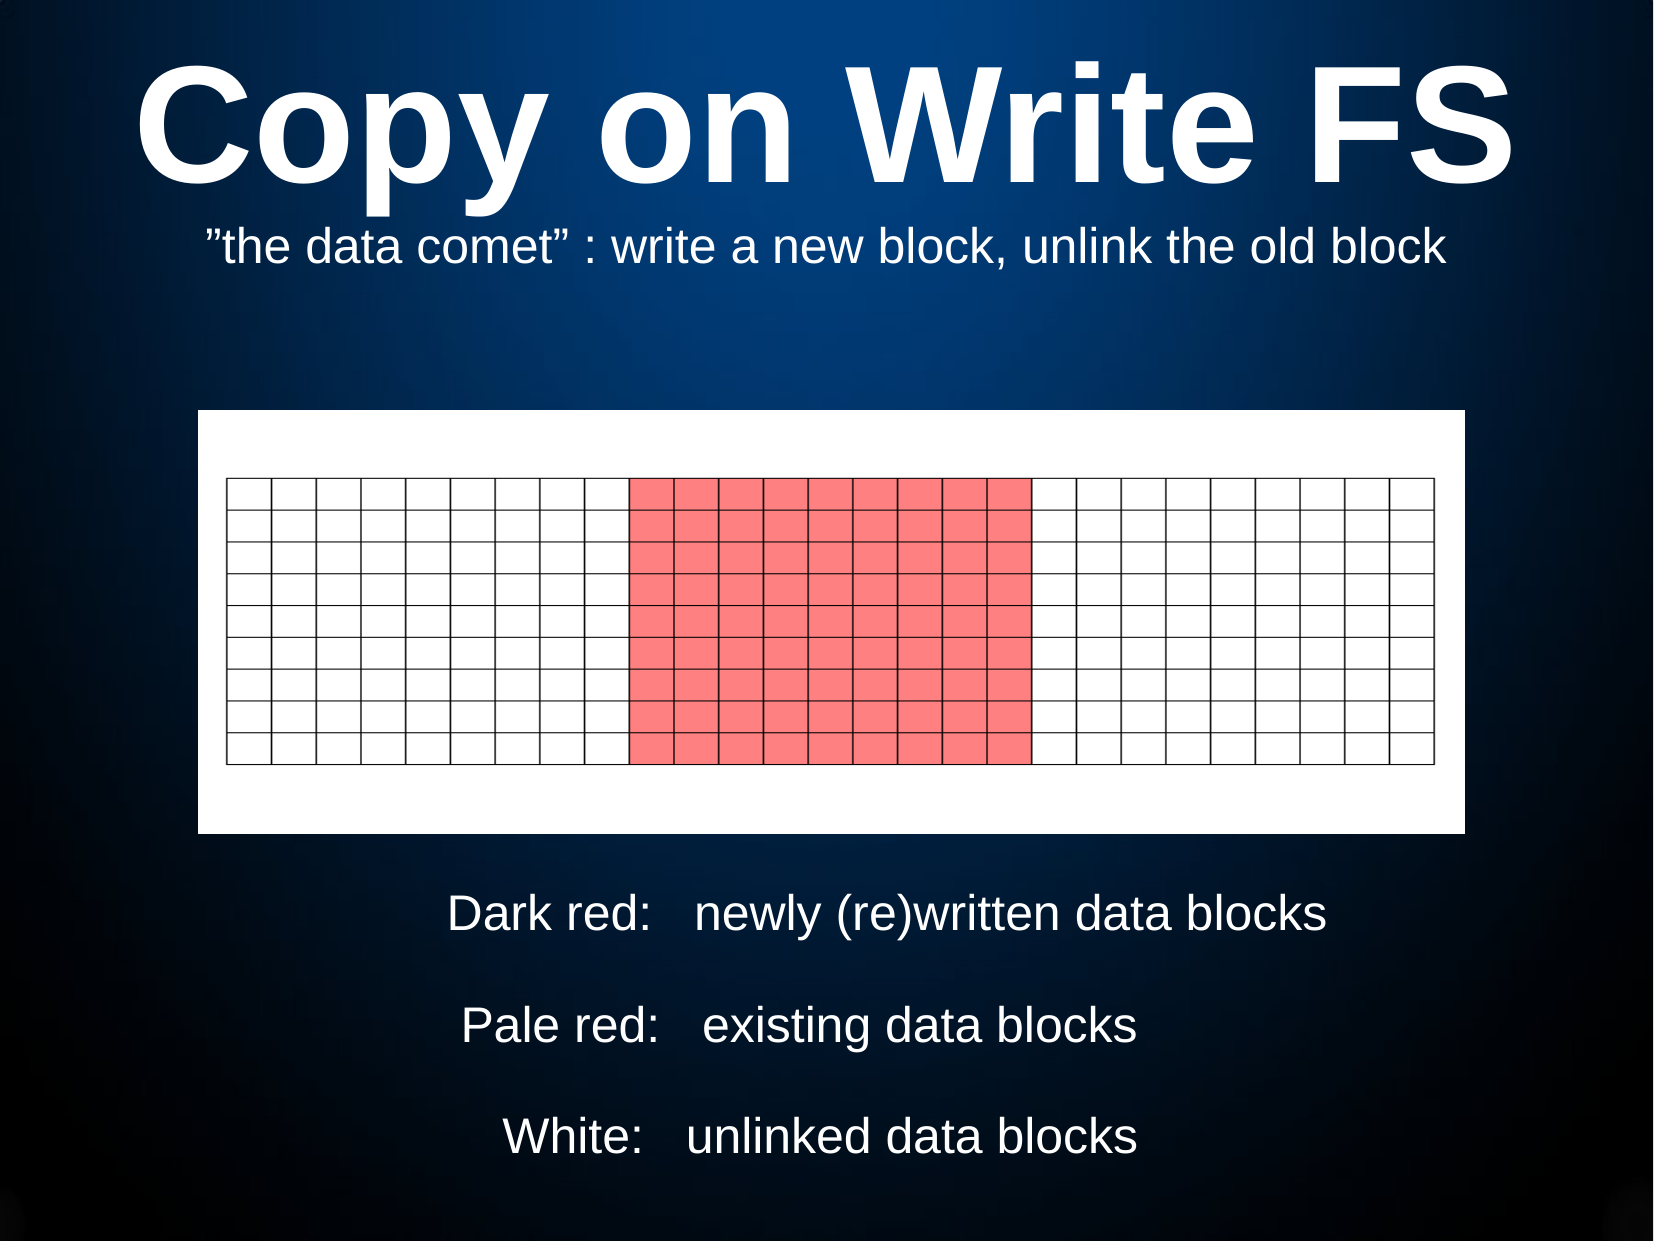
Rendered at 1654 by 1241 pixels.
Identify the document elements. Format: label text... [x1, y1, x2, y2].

picture [0, 0, 1654, 1241]
title Copy on Write FS ”the data comet” : write a new block, unlink the old block [82, 31, 1571, 275]
title Dark red: newly (re)written data blocks Pale red: existing data blocks White: unlinked data blocks [446, 885, 1500, 1165]
